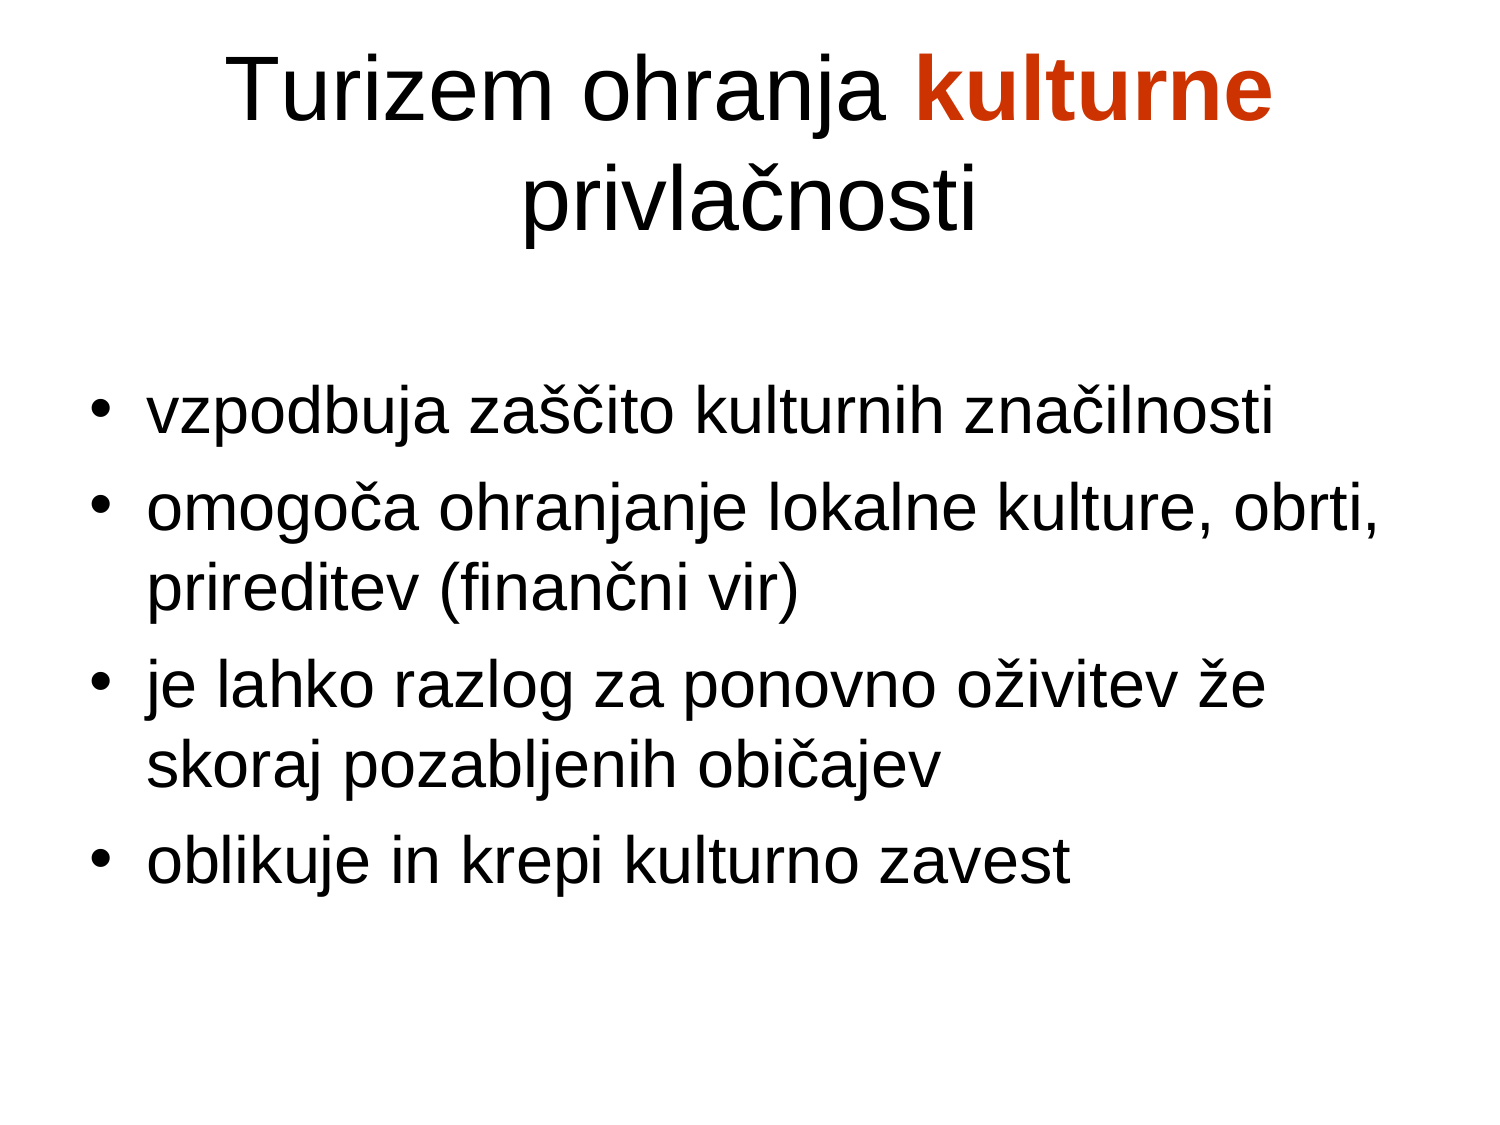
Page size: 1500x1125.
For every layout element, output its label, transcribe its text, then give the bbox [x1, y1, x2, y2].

title Turizem ohranja kulturne privlačnosti [75, 21, 1426, 257]
list vzpodbuja zaščito kulturnih značilnosti omogoča ohranjanje lokalne kulture, obrti, prireditev (finančni vir) je lahko razlog za ponovno oživitev že skoraj pozabljenih običajev oblikuje in krepi kulturno zavest [75, 262, 1426, 1006]
